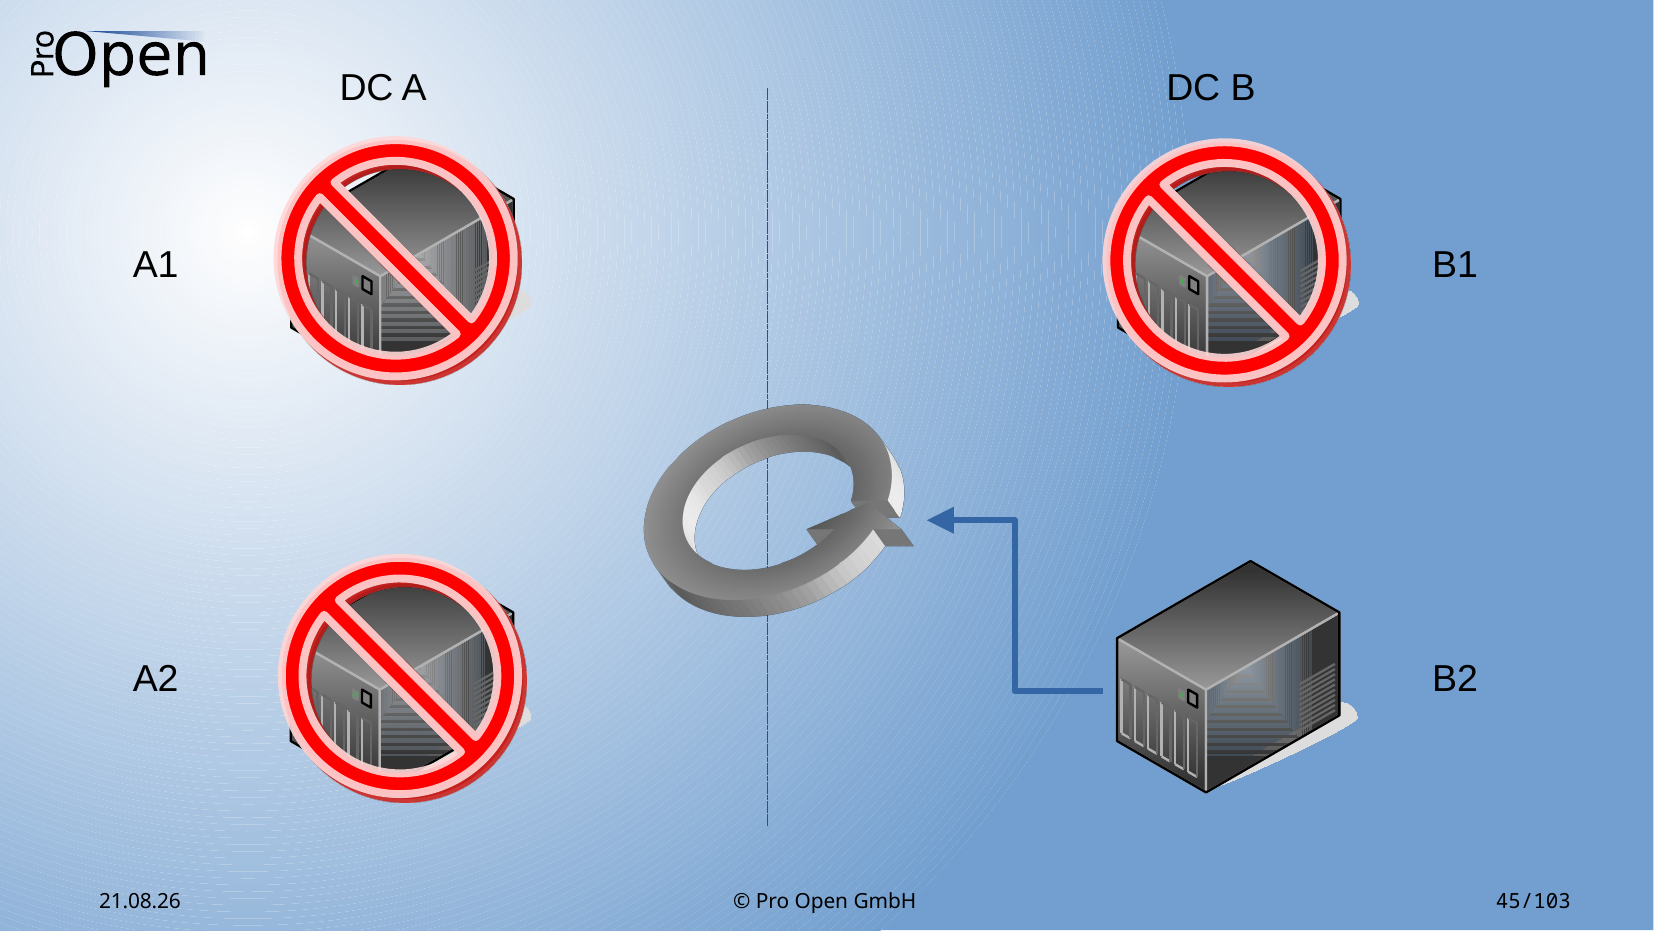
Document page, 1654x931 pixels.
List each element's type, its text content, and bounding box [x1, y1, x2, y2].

text_box B1 [1417, 236, 1536, 294]
text_box [277, 140, 532, 377]
text_box A2 [118, 649, 237, 707]
text_box DC B [1151, 59, 1300, 116]
text_box A1 [118, 236, 237, 294]
text_box [1119, 563, 1338, 790]
text_box B2 [1417, 649, 1536, 707]
text_box [645, 405, 899, 599]
text_box [281, 557, 531, 795]
text_box [1223, 702, 1358, 785]
text_box [1106, 142, 1359, 379]
text_box DC A [324, 59, 473, 116]
